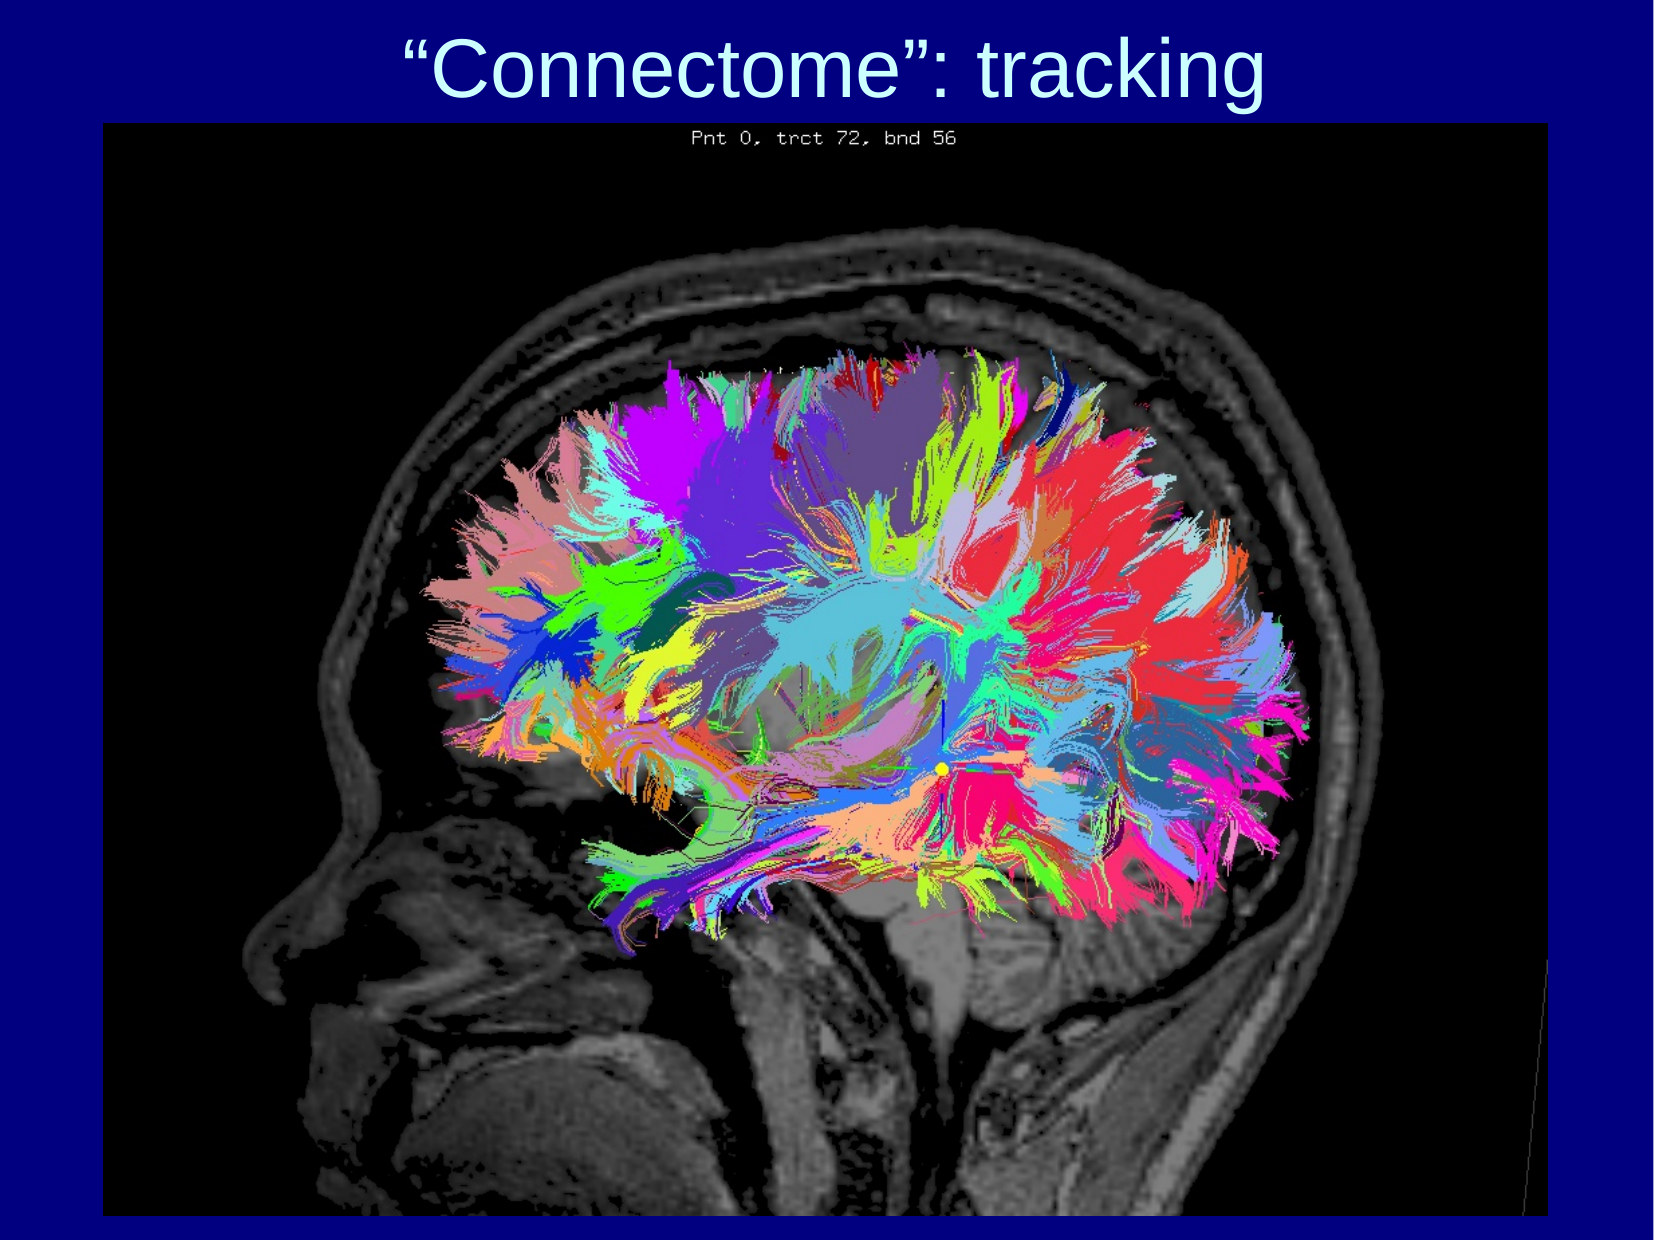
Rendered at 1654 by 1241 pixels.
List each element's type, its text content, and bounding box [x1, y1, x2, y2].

title “Connectome”: tracking [35, 1, 1636, 138]
picture [103, 138, 1548, 1216]
